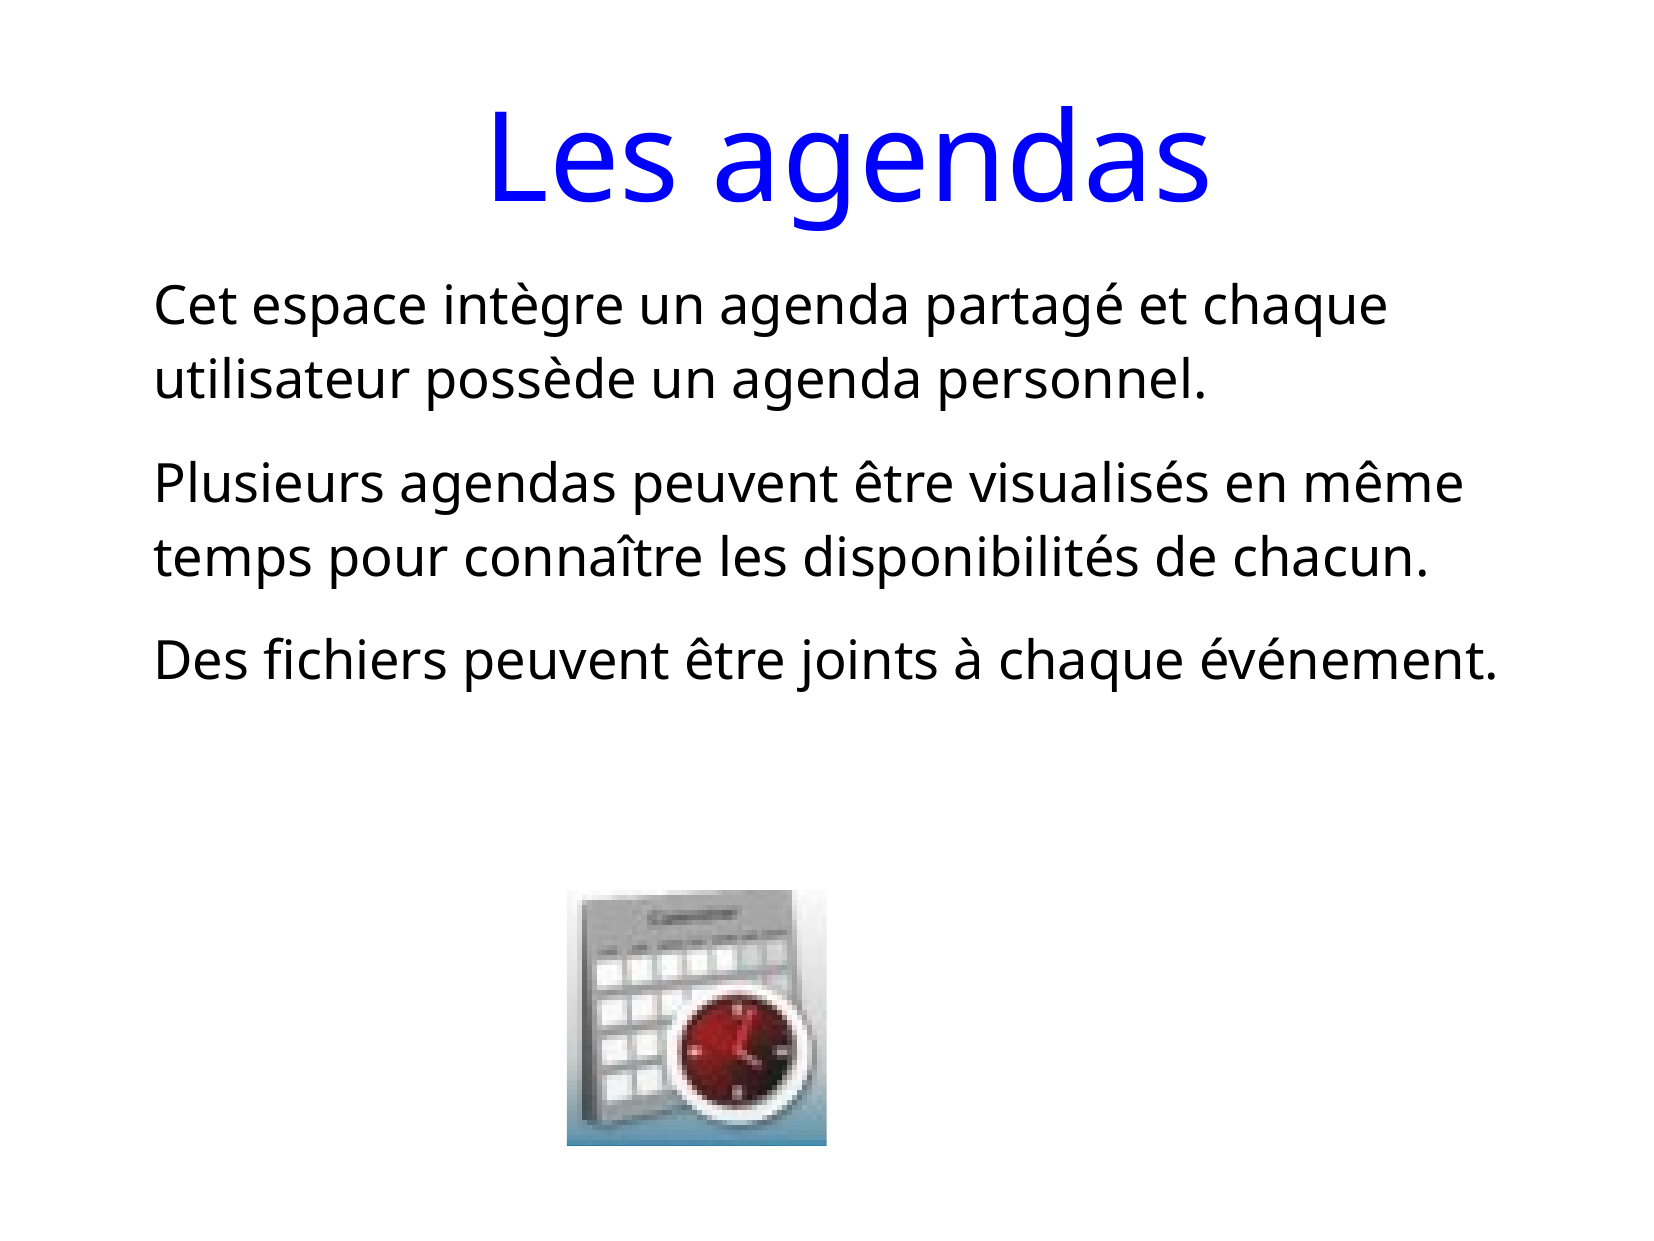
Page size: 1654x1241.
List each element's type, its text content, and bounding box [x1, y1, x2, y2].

title Les agendas [82, 49, 1571, 257]
picture [566, 890, 827, 1146]
list Cet espace intègre un agenda partagé et chaque utilisateur possède un agenda personnel. Plusieurs agendas peuvent être visualisés en même temps pour connaître les disponibilités de chacun. Des fichiers peuvent être joints à chaque événement. [82, 266, 1571, 986]
